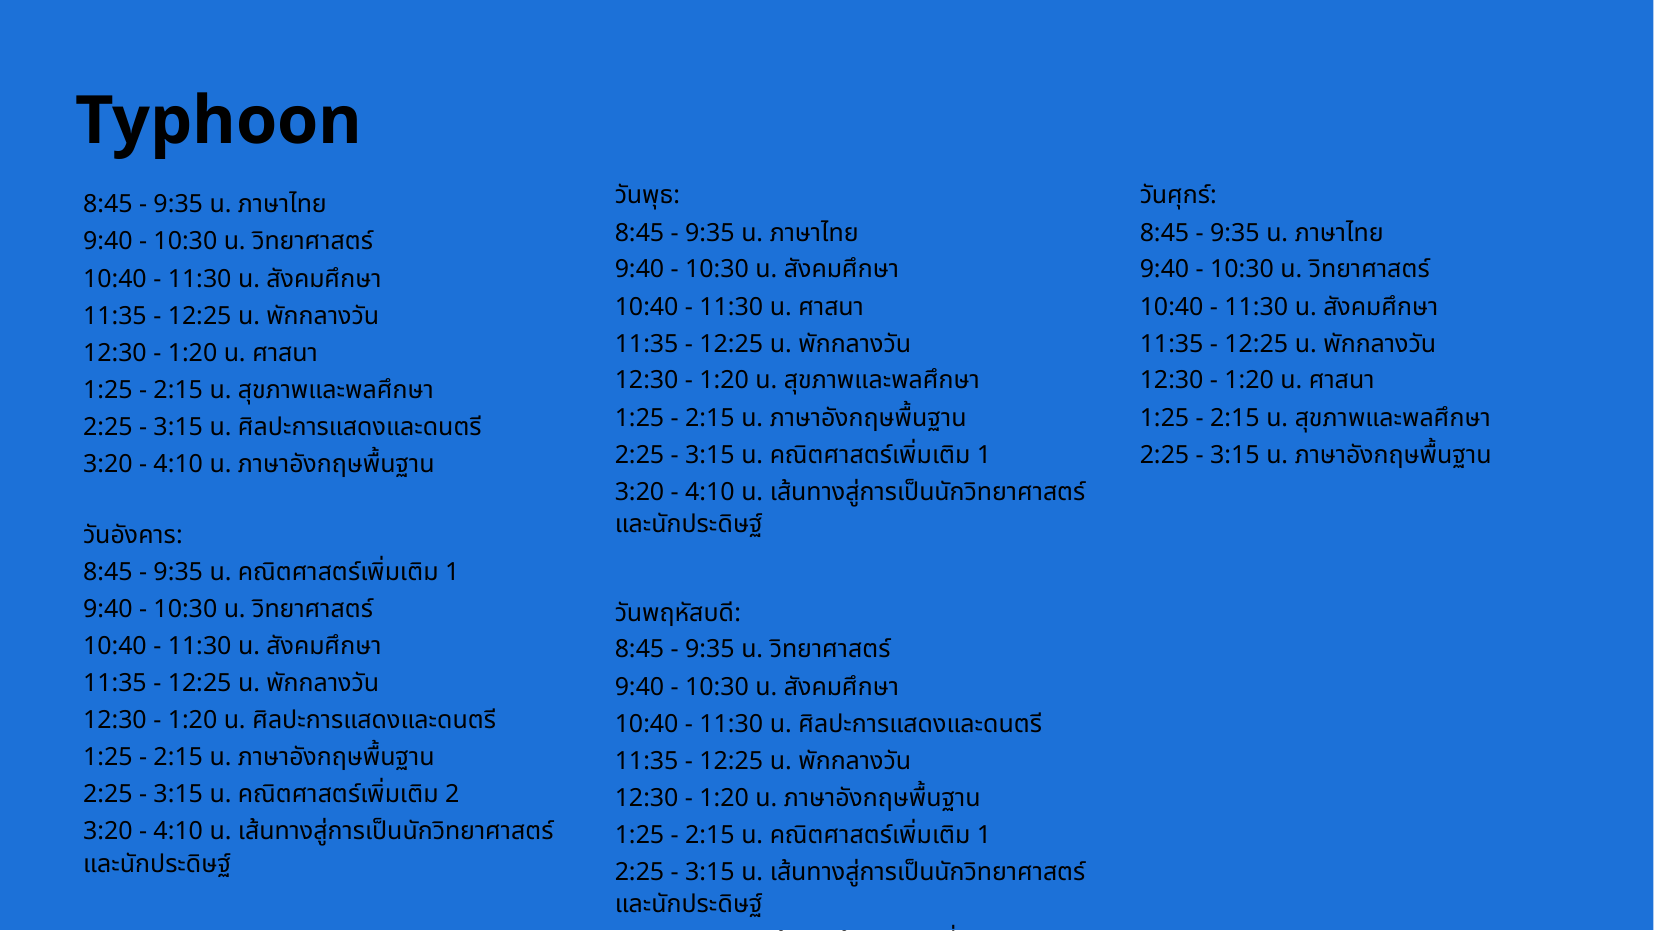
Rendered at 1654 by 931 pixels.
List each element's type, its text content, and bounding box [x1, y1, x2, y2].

title Typhoon [75, 71, 1564, 164]
text_box วันพุธ: 8:45 - 9:35 น. ภาษาไทย 9:40 - 10:30 น. สังคมศึกษา 10:40 - 11:30 น. ศาสนา 11:35 - 12:25 น. พักกลางวัน 12:30 - 1:20 น. สุขภาพและพลศึกษา 1:25 - 2:15 น. ภาษาอังกฤษพื้นฐาน 2:25 - 3:15 น. คณิตศาสตร์เพิ่มเติม 1 3:20 - 4:10 น. เส้นทางสู่การเป็นนักวิทยาศาสตร์และนักประดิษฐ์ วันพฤหัสบดี: 8:45 - 9:35 น. วิทยาศาสตร์ 9:40 - 10:30 น. สังคมศึกษา 10:40 - 11:30 น. ศิลปะการแสดงและดนตรี 11:35 - 12:25 น. พักกลางวัน 12:30 - 1:20 น. ภาษาอังกฤษพื้นฐาน 1:25 - 2:15 น. คณิตศาสตร์เพิ่มเติม 1 2:25 - 3:15 น. เส้นทางสู่การเป็นนักวิทยาศาสตร์และนักประดิษฐ์ 3:20 - 4:10 น. คำแนะนำกิจกรรมที่ 1 [600, 169, 1126, 931]
text_box วันศุกร์: 8:45 - 9:35 น. ภาษาไทย 9:40 - 10:30 น. วิทยาศาสตร์ 10:40 - 11:30 น. สังคมศึกษา 11:35 - 12:25 น. พักกลางวัน 12:30 - 1:20 น. ศาสนา 1:25 - 2:15 น. สุขภาพและพลศึกษา 2:25 - 3:15 น. ภาษาอังกฤษพื้นฐาน [1125, 169, 1576, 510]
text_box 8:45 - 9:35 น. ภาษาไทย 9:40 - 10:30 น. วิทยาศาสตร์ 10:40 - 11:30 น. สังคมศึกษา 11:35 - 12:25 น. พักกลางวัน 12:30 - 1:20 น. ศาสนา 1:25 - 2:15 น. สุขภาพและพลศึกษา 2:25 - 3:15 น. ศิลปะการแสดงและดนตรี 3:20 - 4:10 น. ภาษาอังกฤษพื้นฐาน วันอังคาร: 8:45 - 9:35 น. คณิตศาสตร์เพิ่มเติม 1 9:40 - 10:30 น. วิทยาศาสตร์ 10:40 - 11:30 น. สังคมศึกษา 11:35 - 12:25 น. พักกลางวัน 12:30 - 1:20 น. ศิลปะการแสดงและดนตรี 1:25 - 2:15 น. ภาษาอังกฤษพื้นฐาน 2:25 - 3:15 น. คณิตศาสตร์เพิ่มเติม 2 3:20 - 4:10 น. เส้นทางสู่การเป็นนักวิทยาศาสตร์และนักประดิษฐ์ [68, 178, 600, 931]
